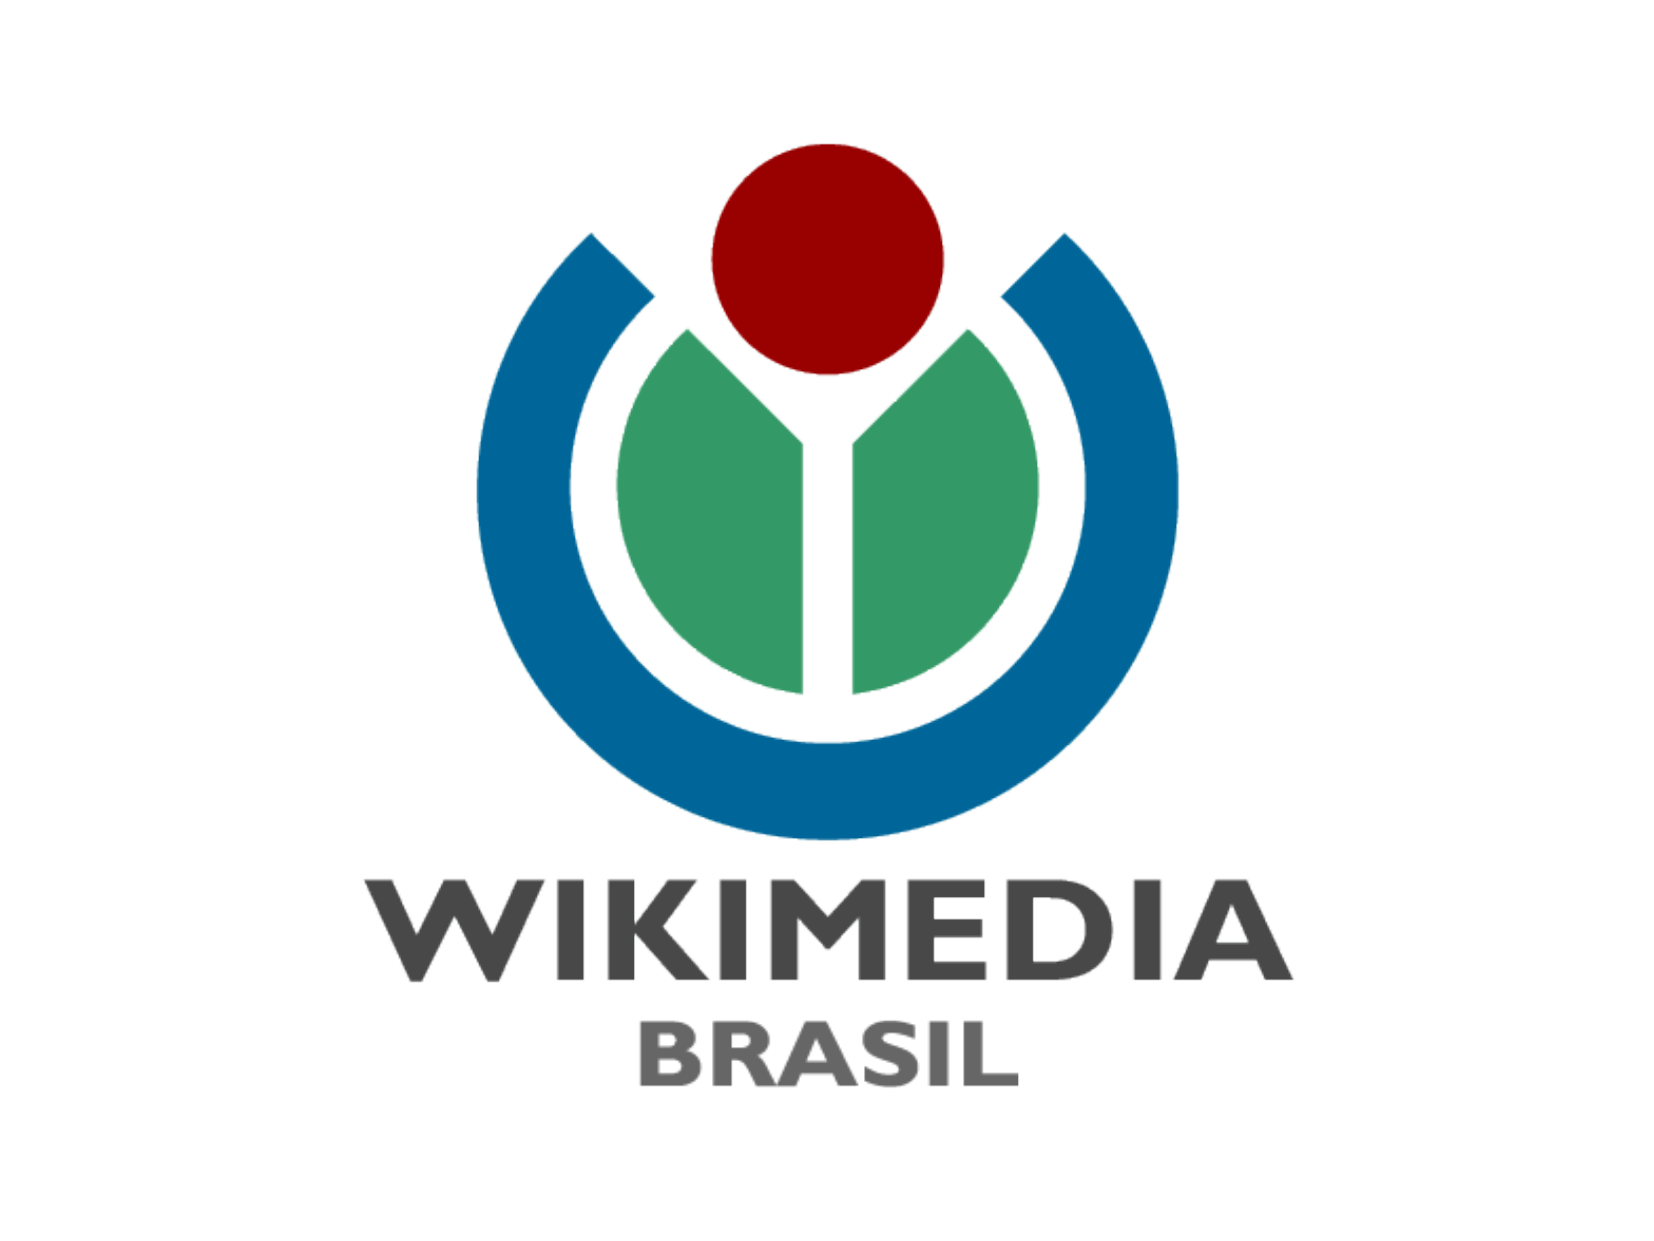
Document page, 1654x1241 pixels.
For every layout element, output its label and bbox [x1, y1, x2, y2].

picture [306, 100, 1361, 1156]
